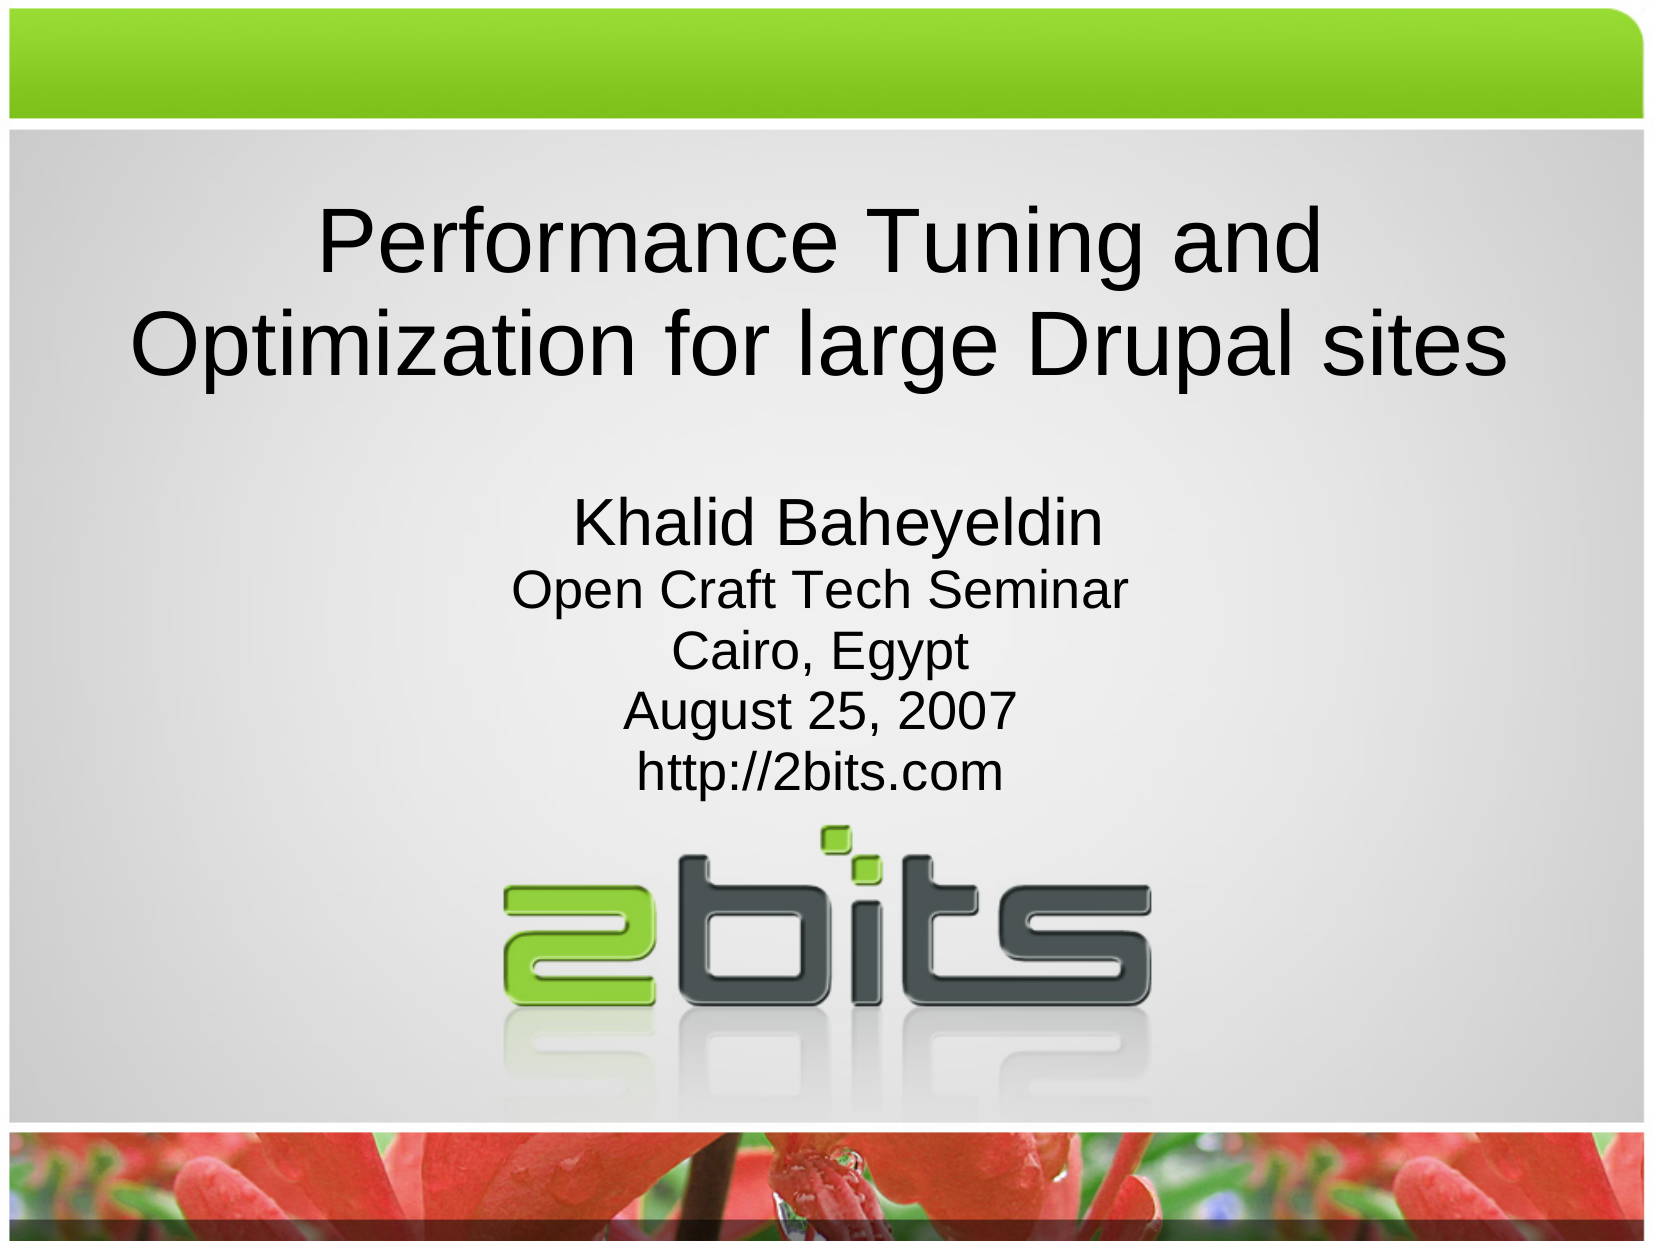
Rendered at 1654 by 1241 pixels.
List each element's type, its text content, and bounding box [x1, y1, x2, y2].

title Performance Tuning and Optimization for large Drupal sites [76, 153, 1565, 432]
picture [0, 0, 1654, 1241]
subtitle Khalid Baheyeldin Open Craft Tech Seminar Cairo, Egypt August 25, 2007 http://2bits.com [76, 433, 1565, 855]
